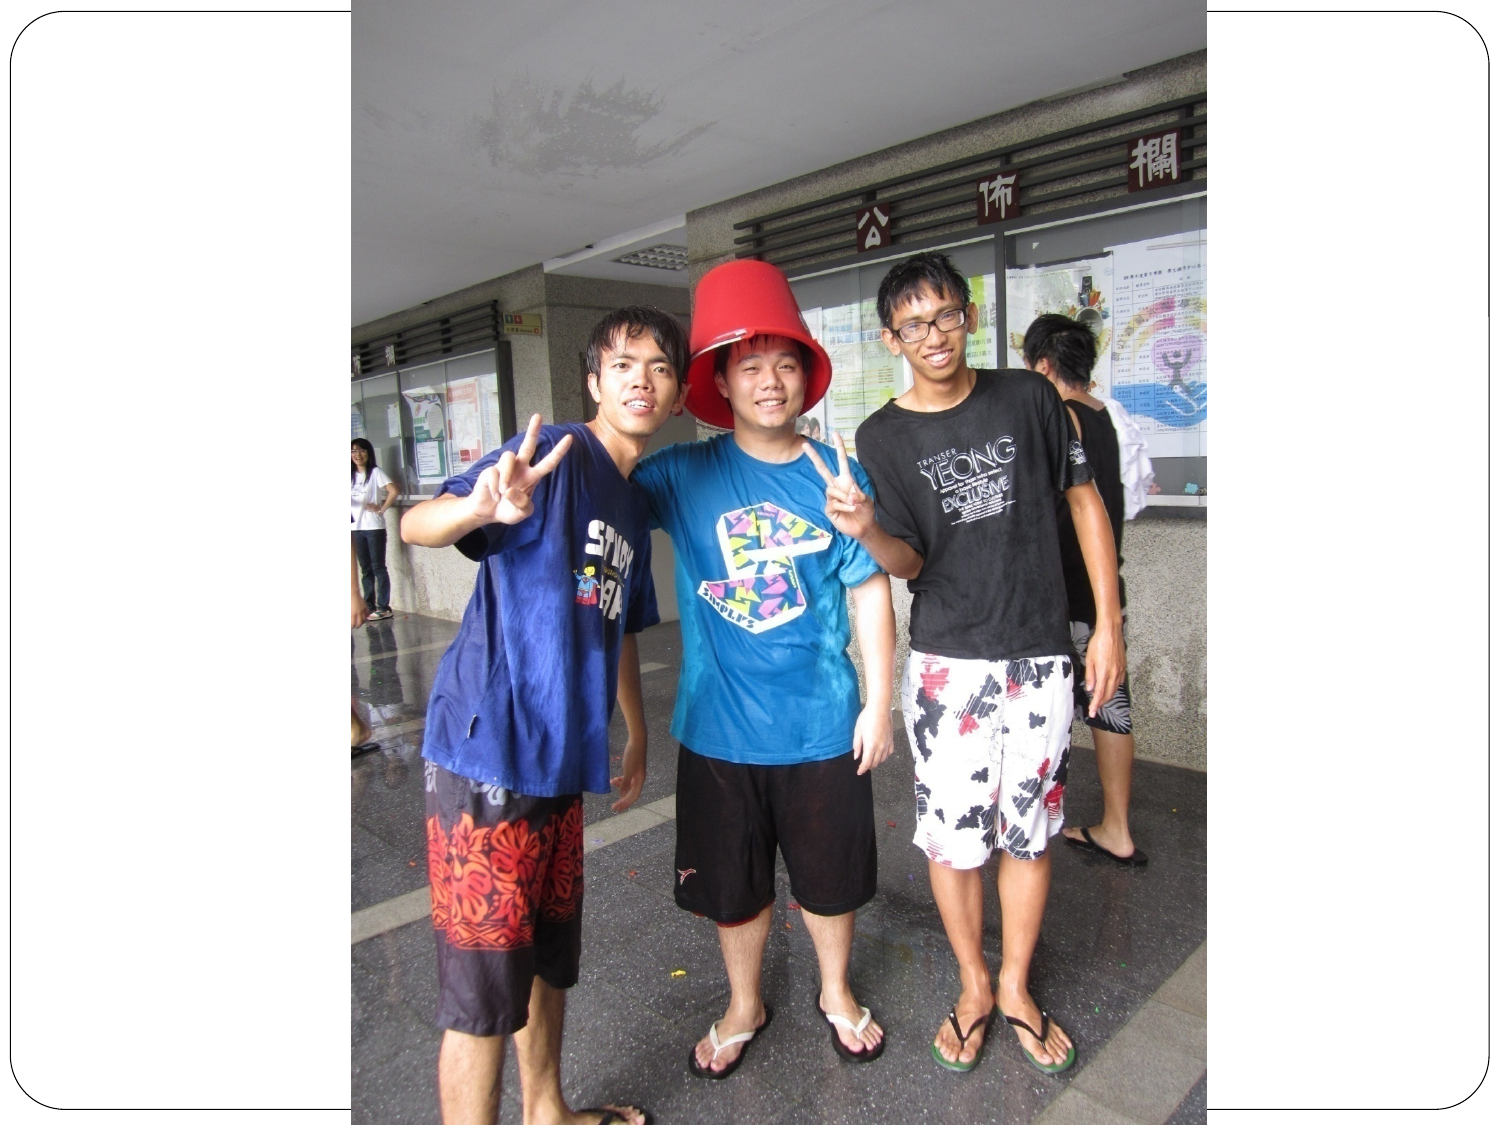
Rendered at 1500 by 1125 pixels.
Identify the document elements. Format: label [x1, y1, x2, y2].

picture [351, 0, 1207, 1125]
